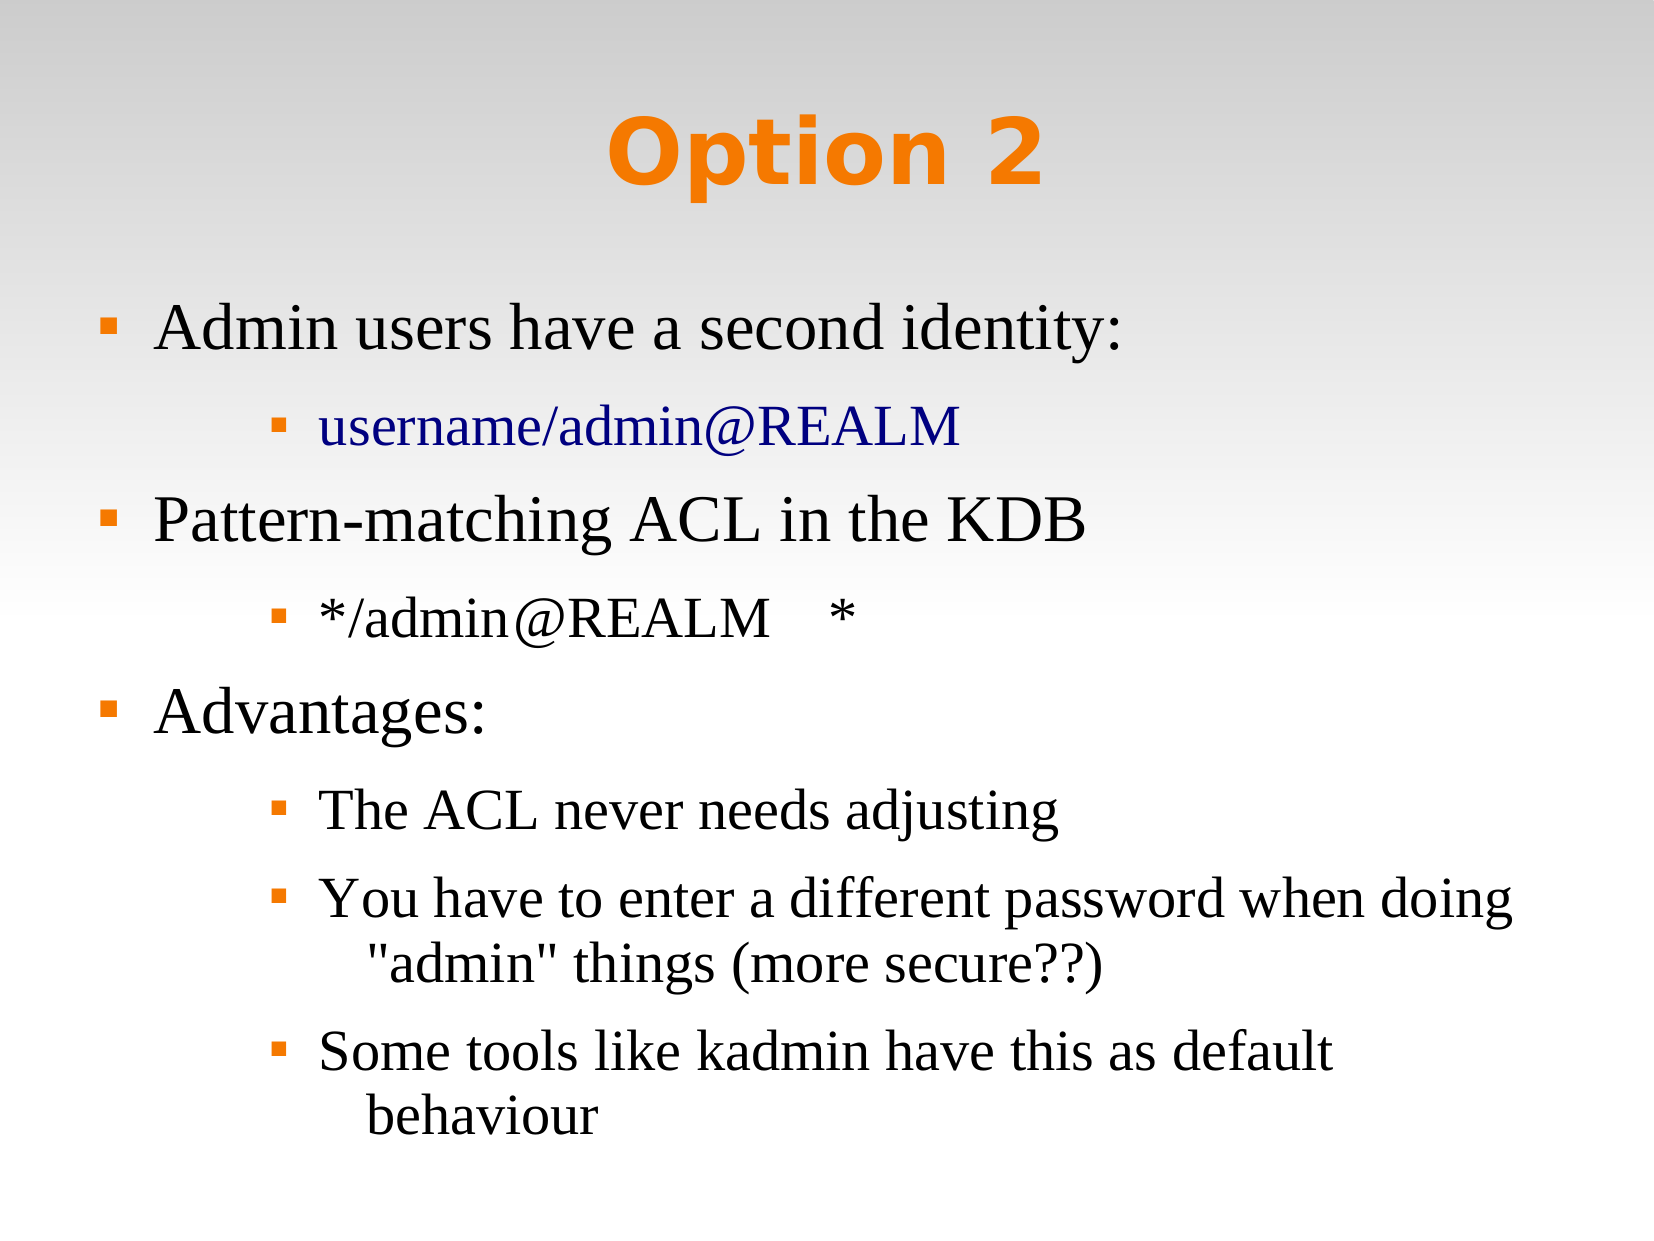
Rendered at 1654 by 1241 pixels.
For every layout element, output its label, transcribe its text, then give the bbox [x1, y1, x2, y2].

title Option 2 [82, 56, 1571, 250]
list Admin users have a second identity: username/admin@REALM Pattern-matching ACL in the KDB */admin @REALM * Advantages: The ACL never needs adjusting You have to enter a different password when doing "admin" things (more secure??) Some tools like kadmin have this as default behaviour [82, 290, 1571, 1210]
